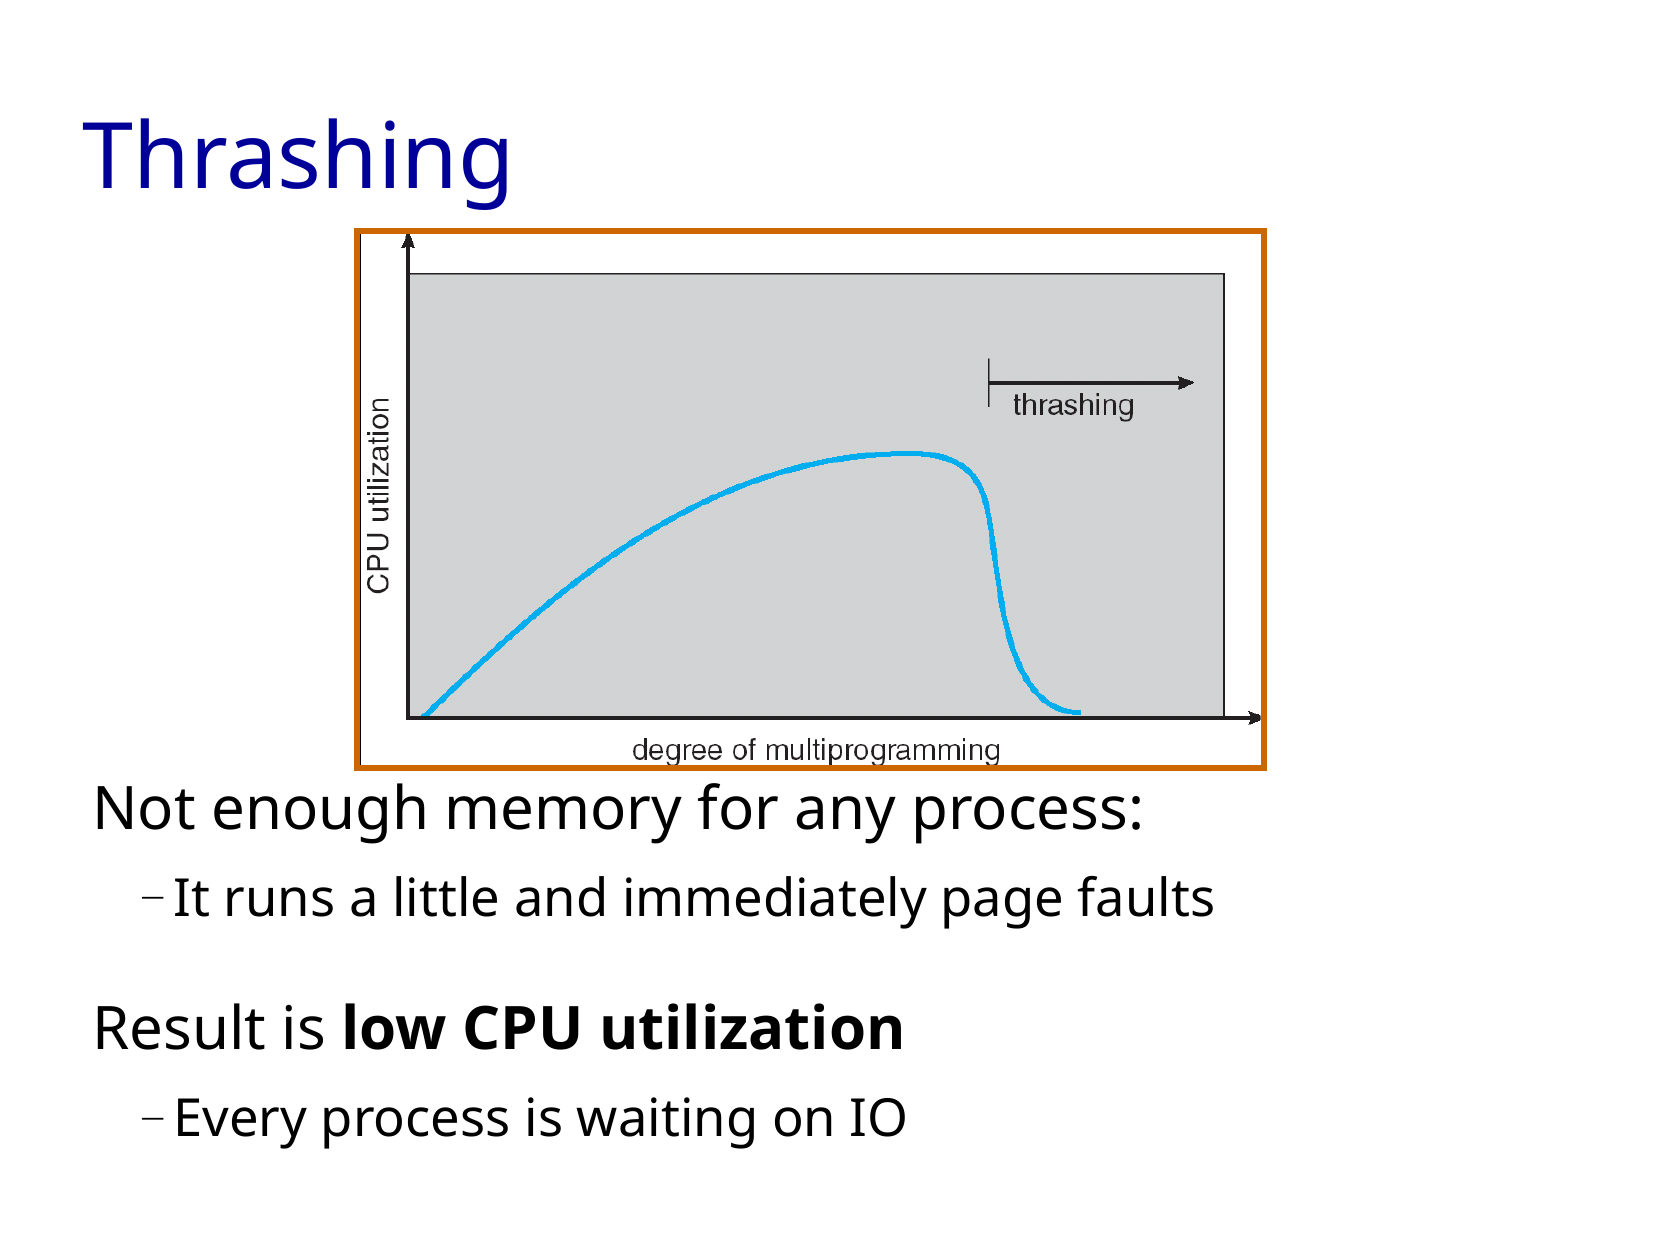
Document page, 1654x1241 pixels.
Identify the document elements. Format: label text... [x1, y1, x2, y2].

picture [360, 233, 1261, 766]
list Not enough memory for any process: It runs a little and immediately page faults Result is low CPU utilization Every process is waiting on IO [60, 765, 1571, 1156]
title Thrashing [82, 49, 1571, 257]
